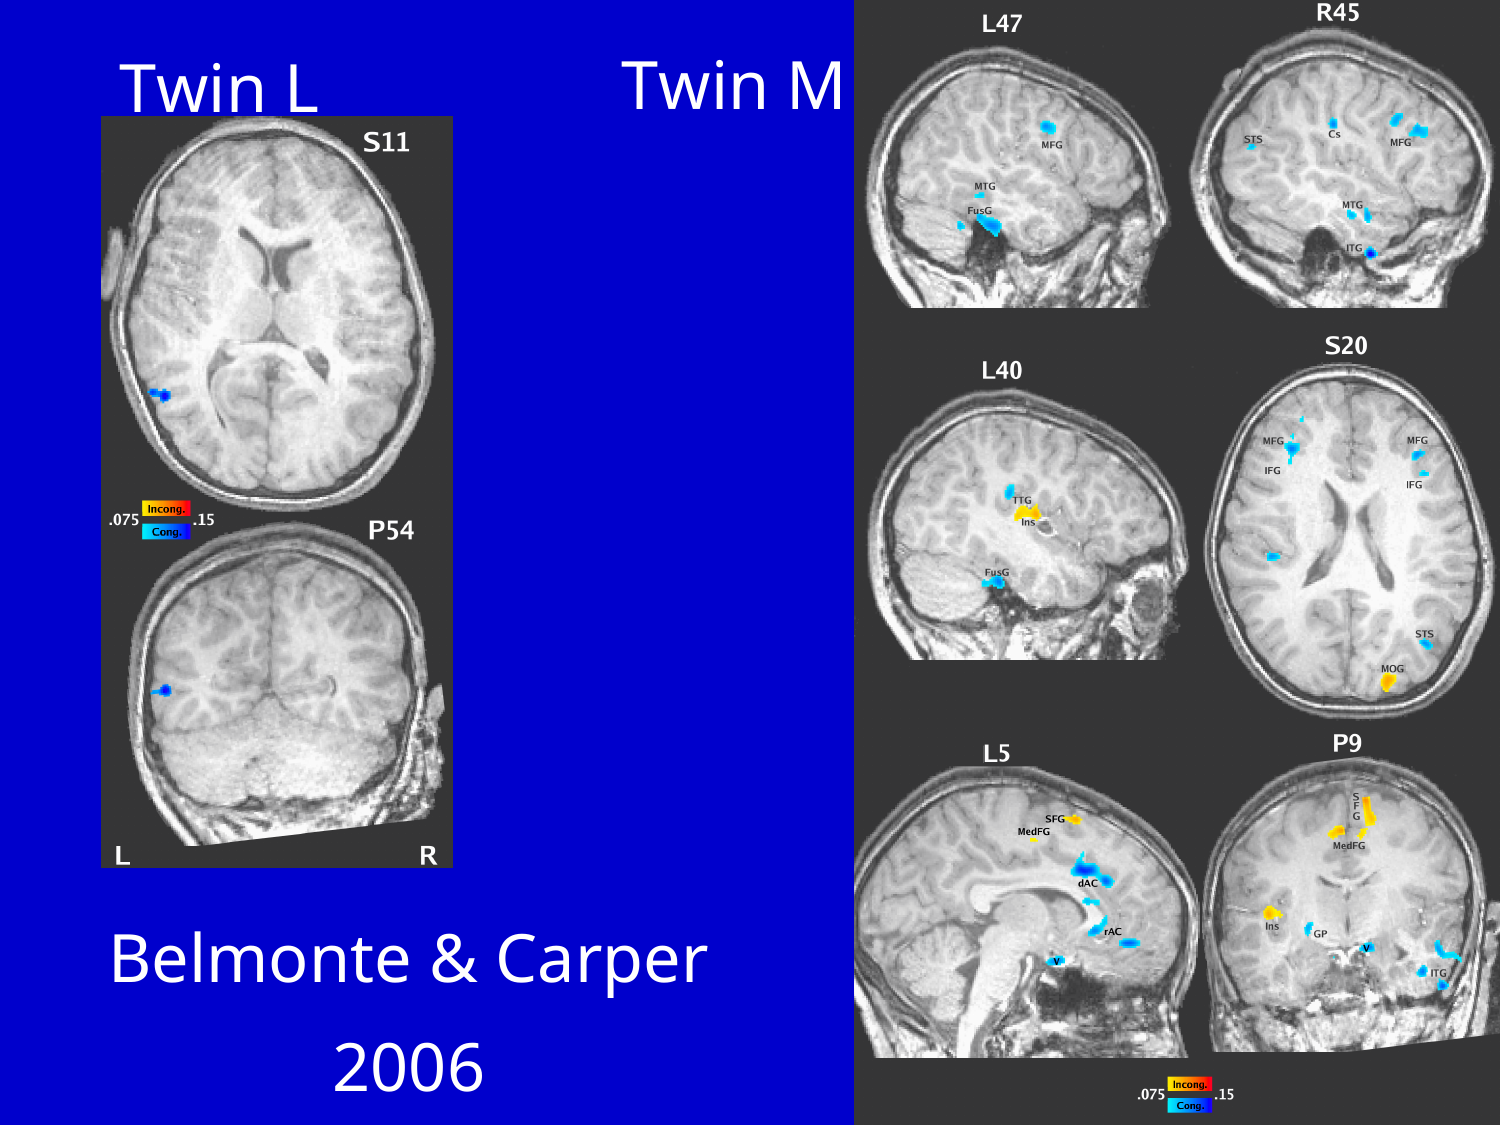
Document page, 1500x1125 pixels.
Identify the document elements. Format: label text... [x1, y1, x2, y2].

text_box Twin M [621, 19, 843, 87]
picture [101, 116, 453, 868]
text_box Twin L [119, 23, 327, 91]
text_box Belmonte & Carper 2006 [30, 928, 788, 1076]
picture [854, 0, 1500, 1125]
